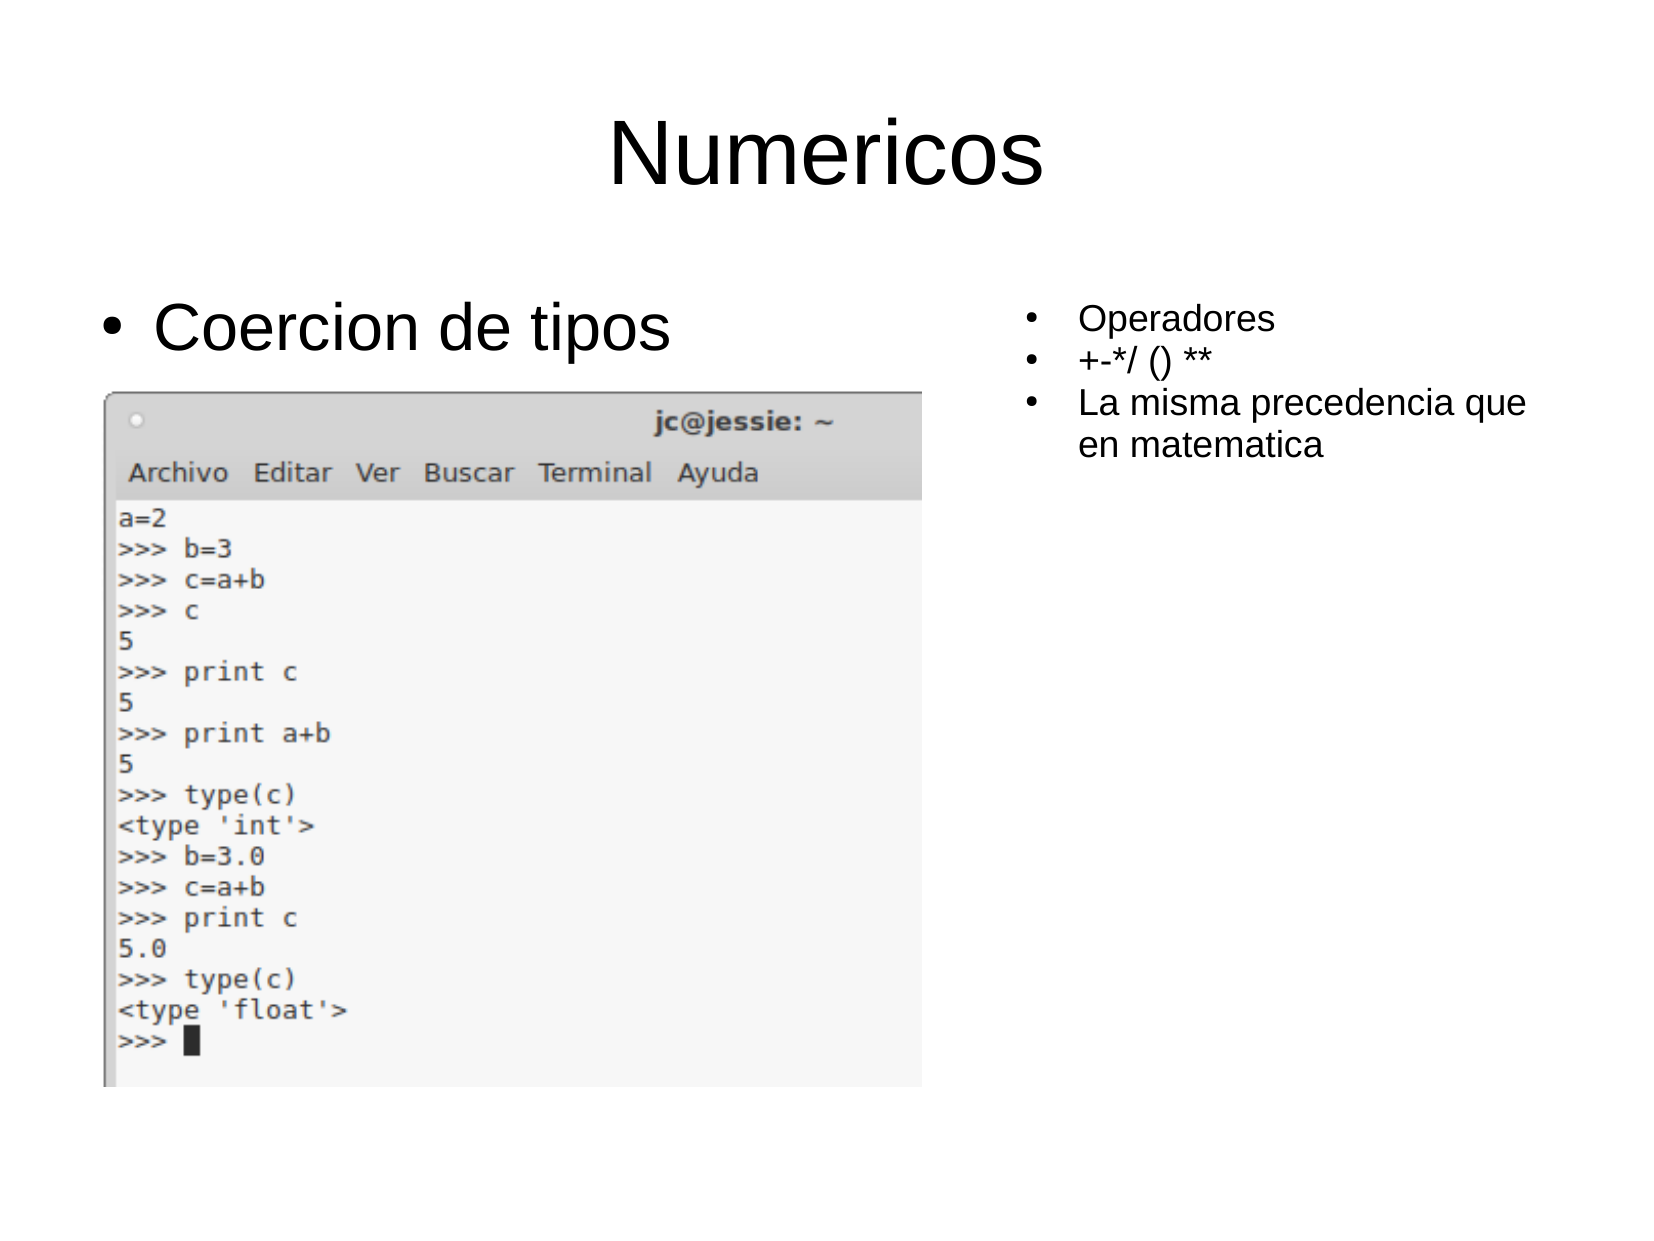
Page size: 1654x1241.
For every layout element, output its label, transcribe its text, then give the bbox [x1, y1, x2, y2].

picture [94, 388, 922, 1087]
list Coercion de tipos [82, 290, 992, 438]
title Numericos [82, 49, 1571, 257]
text_box Operadores +-*/ () ** La misma precedencia que en matematica [992, 290, 1571, 845]
